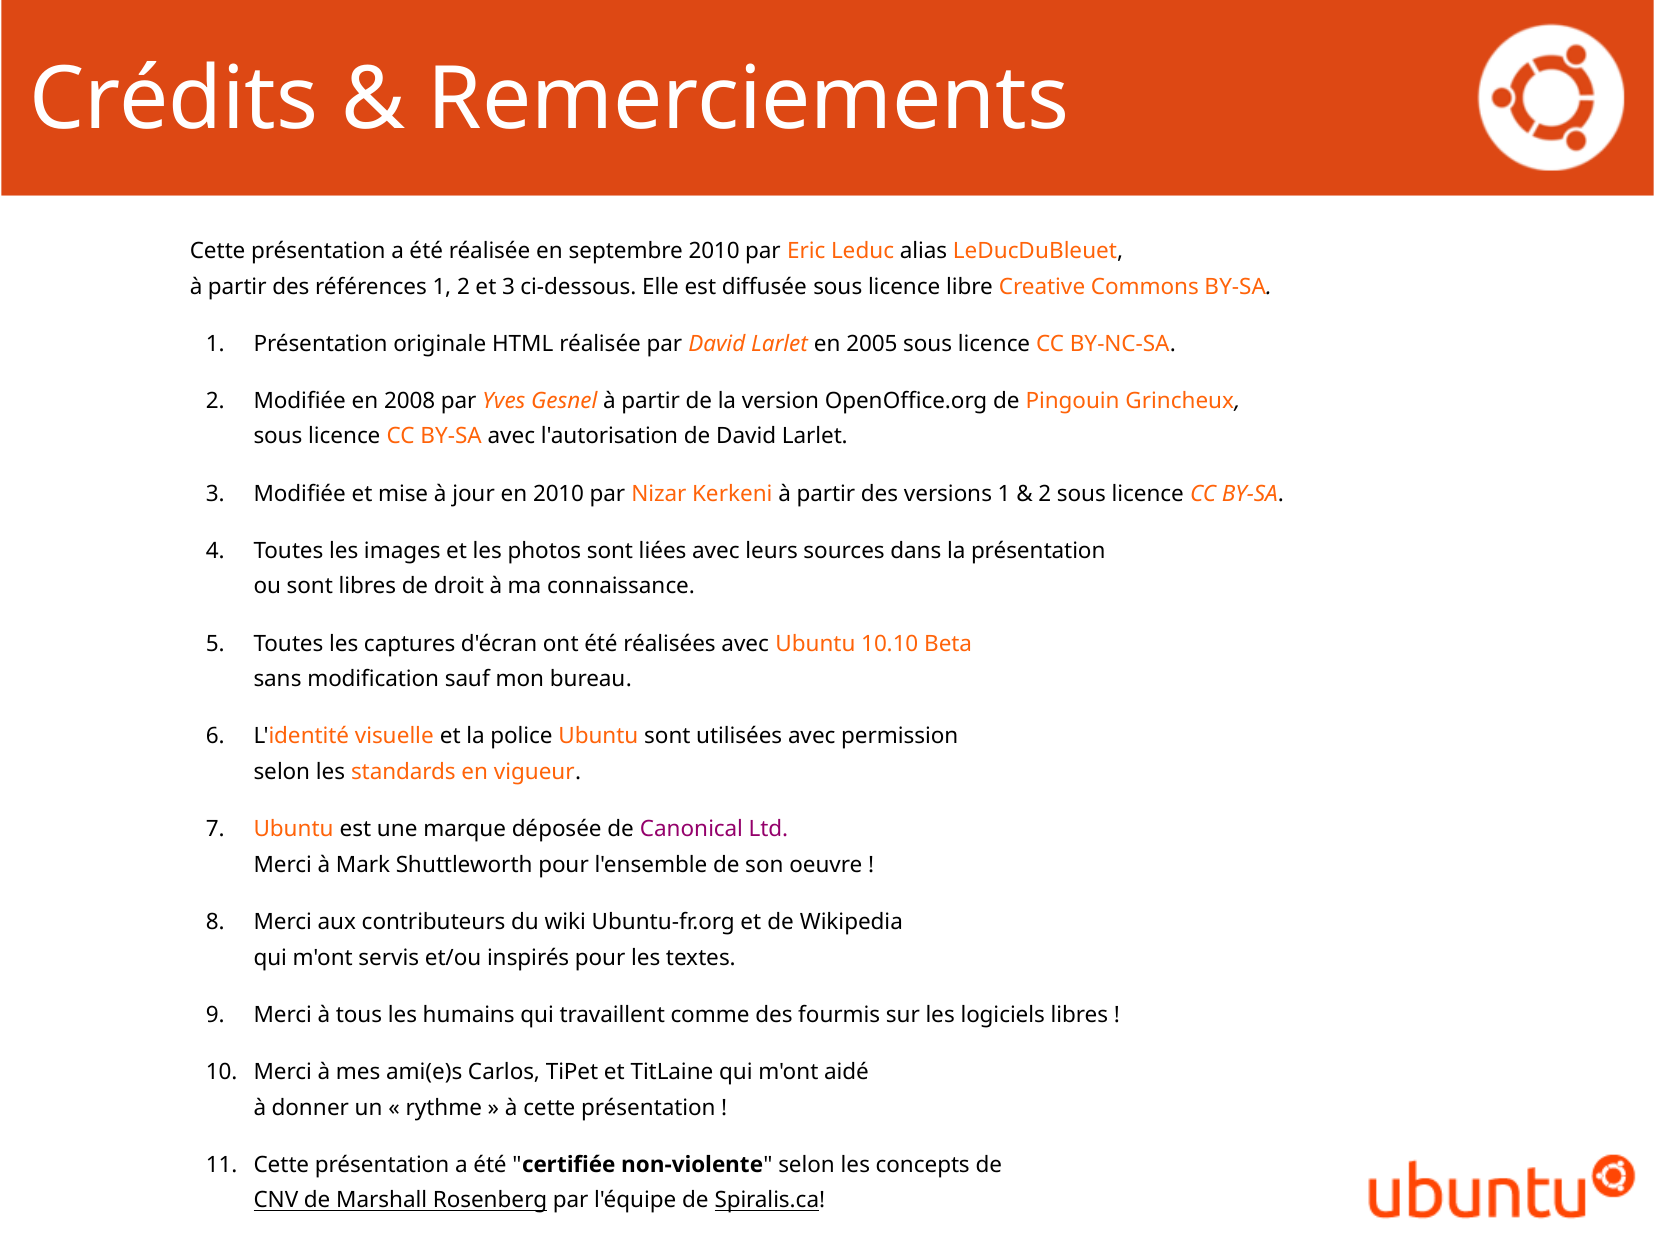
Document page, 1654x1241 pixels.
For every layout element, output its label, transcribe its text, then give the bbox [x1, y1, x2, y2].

title Crédits & Remerciements [29, 11, 1459, 178]
list Cette présentation a été réalisée en septembre 2010 par Eric Leduc alias LeDucDuBleuet, à partir des références 1, 2 et 3 ci-dessous. Elle est diffusée sous licence libre Creative Commons BY-SA. Présentation originale HTML réalisée par David Larlet en 2005 sous licence CC BY-NC-SA. Modifiée en 2008 par Yves Gesnel à partir de la version OpenOffice.org de Pingouin Grincheux, sous licence CC BY-SA avec l'autorisation de David Larlet. Modifiée et mise à jour en 2010 par Nizar Kerkeni à partir des versions 1 & 2 sous licence CC BY-SA. Toutes les images et les photos sont liées avec leurs sources dans la présentation ou sont libres de droit à ma connaissance. Toutes les captures d'écran ont été réalisées avec Ubuntu 10.10 Beta sans modification sauf mon bureau. L'identité visuelle et la police Ubuntu sont utilisées avec permission selon les standards en vigueur. Ubuntu est une marque déposée de Canonical Ltd. Merci à Mark Shuttleworth pour l'ensemble de son oeuvre ! Merci aux contributeurs du wiki Ubuntu-fr.org et de Wikipedia qui m'ont servis et/ou inspirés pour les textes. Merci à tous les humains qui travaillent comme des fourmis sur les logiciels libres ! Merci à mes ami(e)s Carlos, TiPet et TitLaine qui m'ont aidé à donner un « rythme » à cette présentation ! Cette présentation a été "certifiée non-violente" selon les concepts de CNV de Marshall Rosenberg par l'équipe de Spiralis.ca! [189, 234, 1558, 1229]
picture [0, 0, 1654, 1241]
